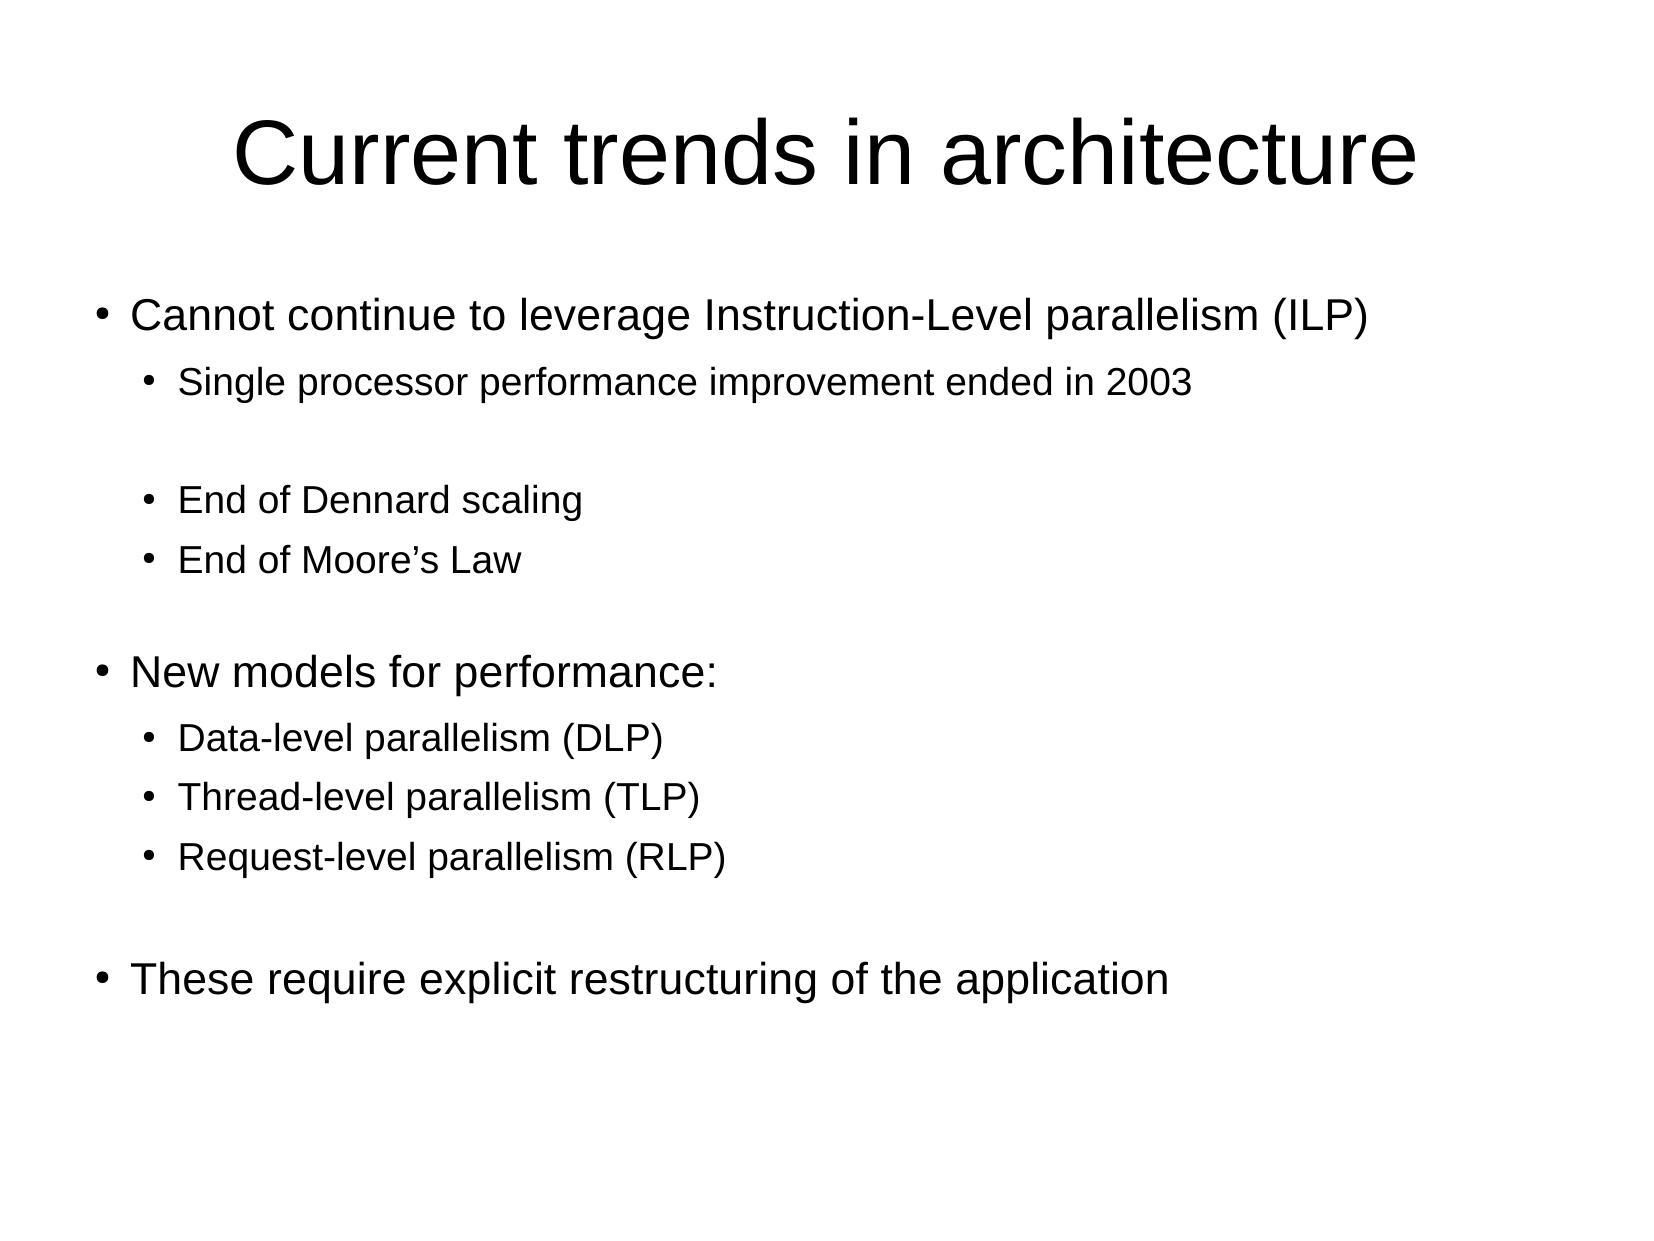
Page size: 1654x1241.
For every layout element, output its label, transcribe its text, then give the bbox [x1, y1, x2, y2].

title Current trends in architecture [82, 49, 1571, 257]
list Cannot continue to leverage Instruction-Level parallelism (ILP) Single processor performance improvement ended in 2003 End of Dennard scaling End of Moore’s Law New models for performance: Data-level parallelism (DLP) Thread-level parallelism (TLP) Request-level parallelism (RLP) These require explicit restructuring of the application [82, 290, 1571, 1010]
